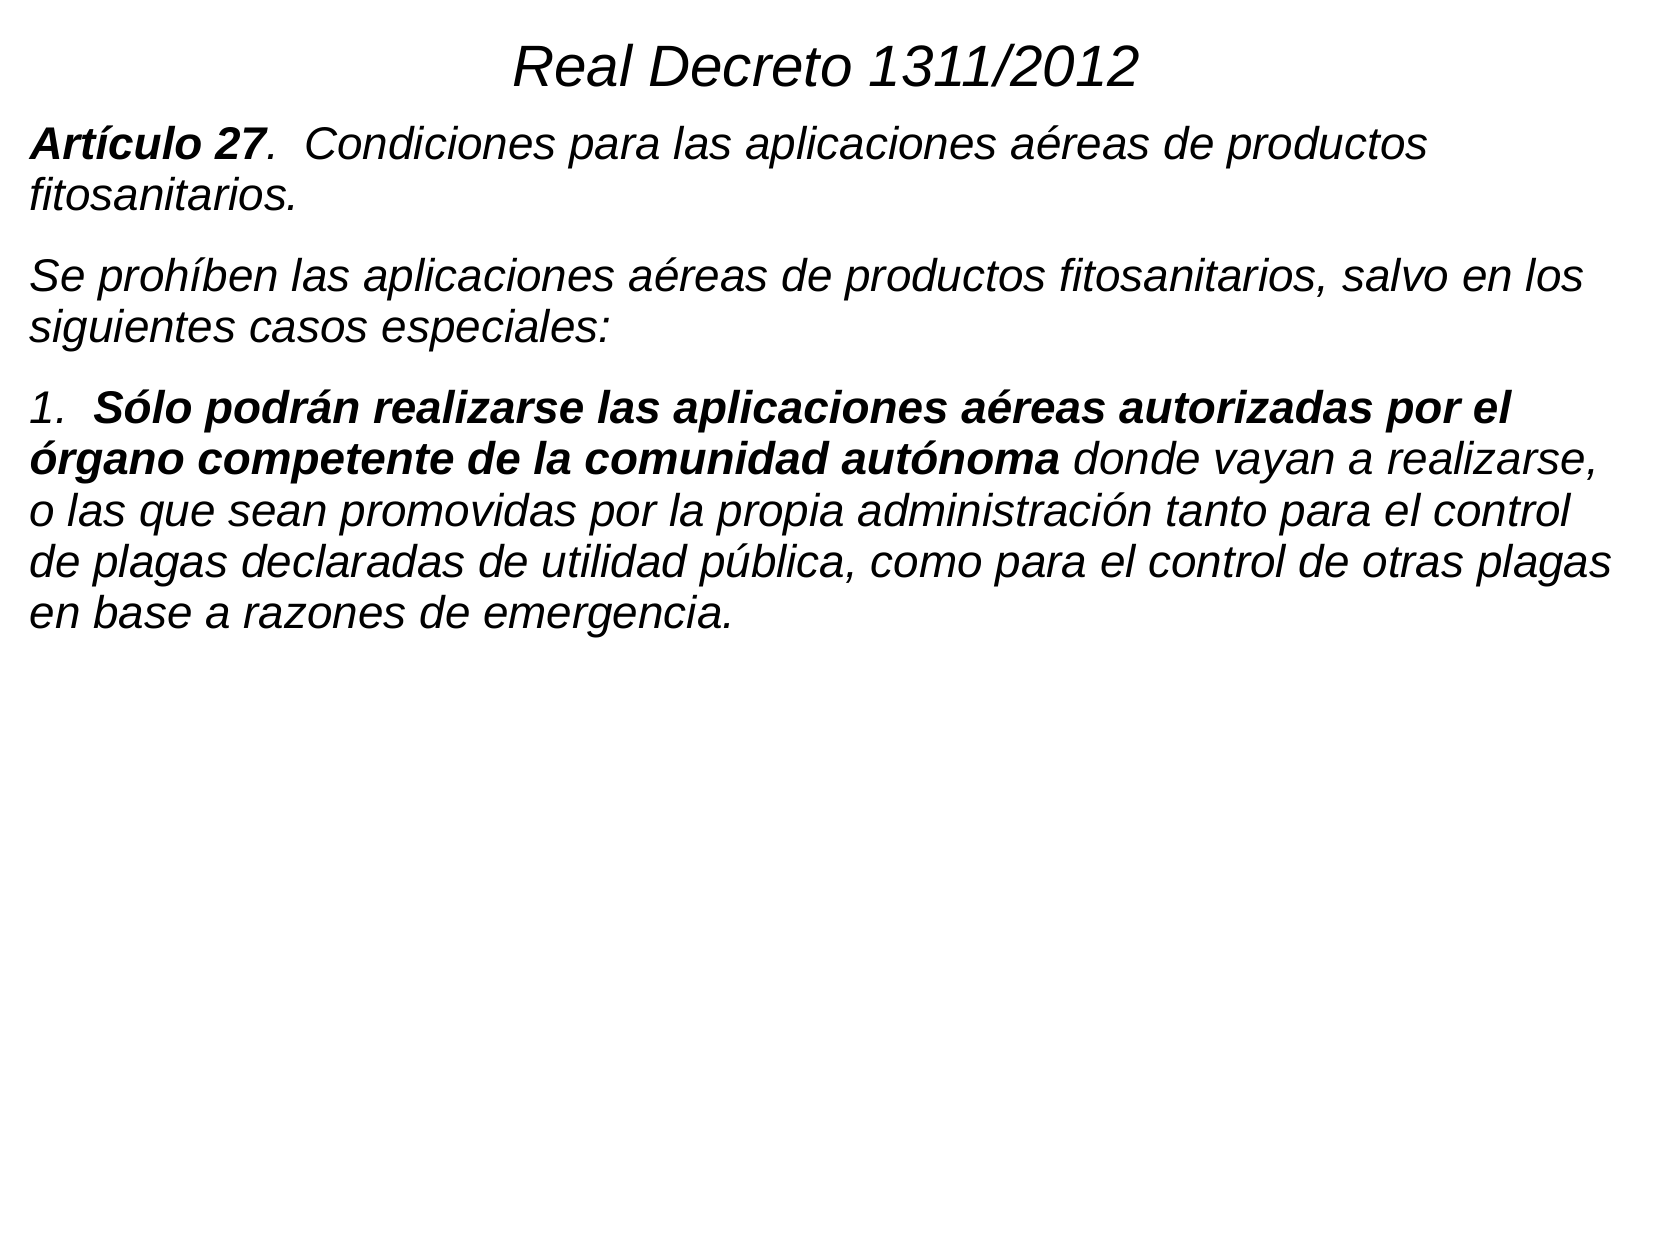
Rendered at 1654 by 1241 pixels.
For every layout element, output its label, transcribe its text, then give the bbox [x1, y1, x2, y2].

title Real Decreto 1311/2012 [82, 31, 1571, 101]
list Artículo 27. Condiciones para las aplicaciones aéreas de productos fitosanitarios. Se prohíben las aplicaciones aéreas de productos fitosanitarios, salvo en los siguientes casos especiales: 1. Sólo podrán realizarse las aplicaciones aéreas autorizadas por el órgano competente de la comunidad autónoma donde vayan a realizarse, o las que sean promovidas por la propia administración tanto para el control de plagas declaradas de utilidad pública, como para el control de otras plagas en base a razones de emergencia. [29, 118, 1625, 1241]
